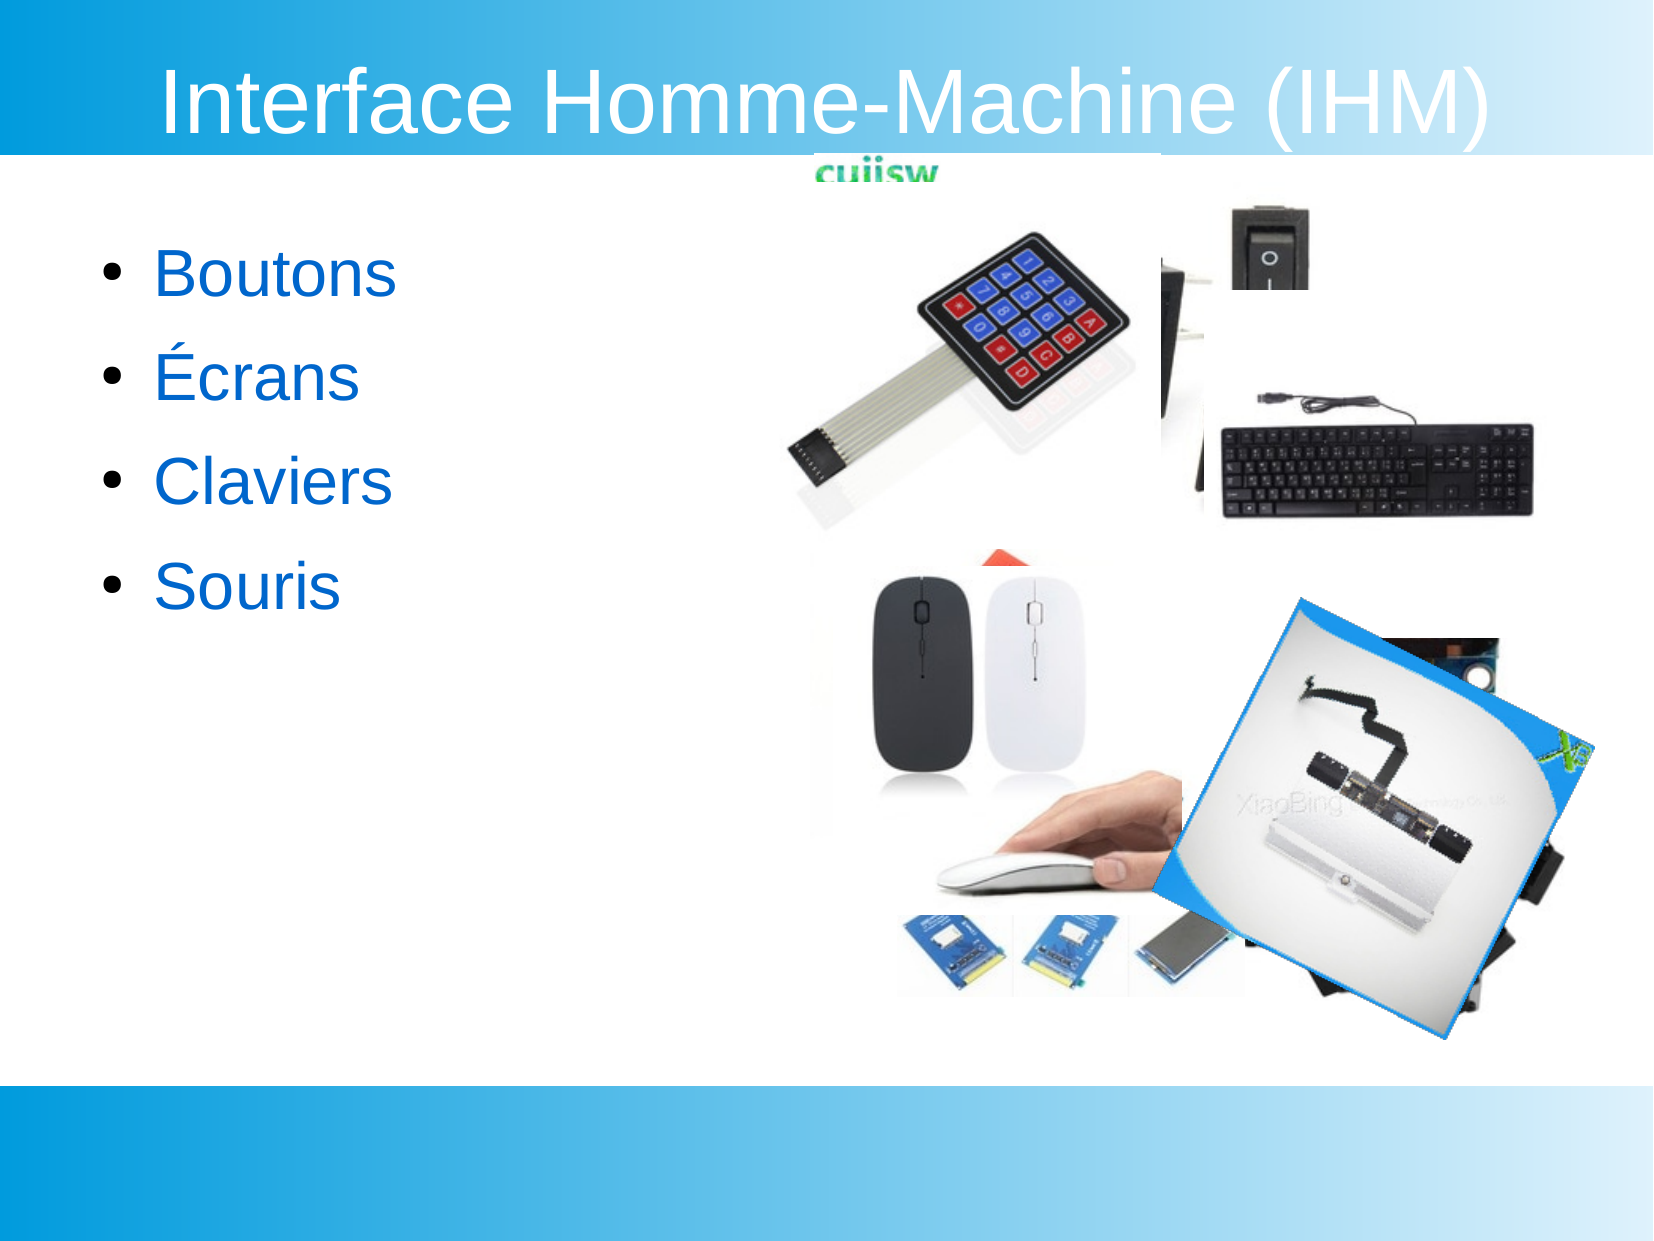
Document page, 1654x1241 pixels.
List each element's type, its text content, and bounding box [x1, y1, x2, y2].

title Interface Homme-Machine (IHM) [82, 49, 1571, 155]
list Boutons Écrans Claviers Souris [82, 236, 780, 956]
picture [779, 153, 1595, 1045]
